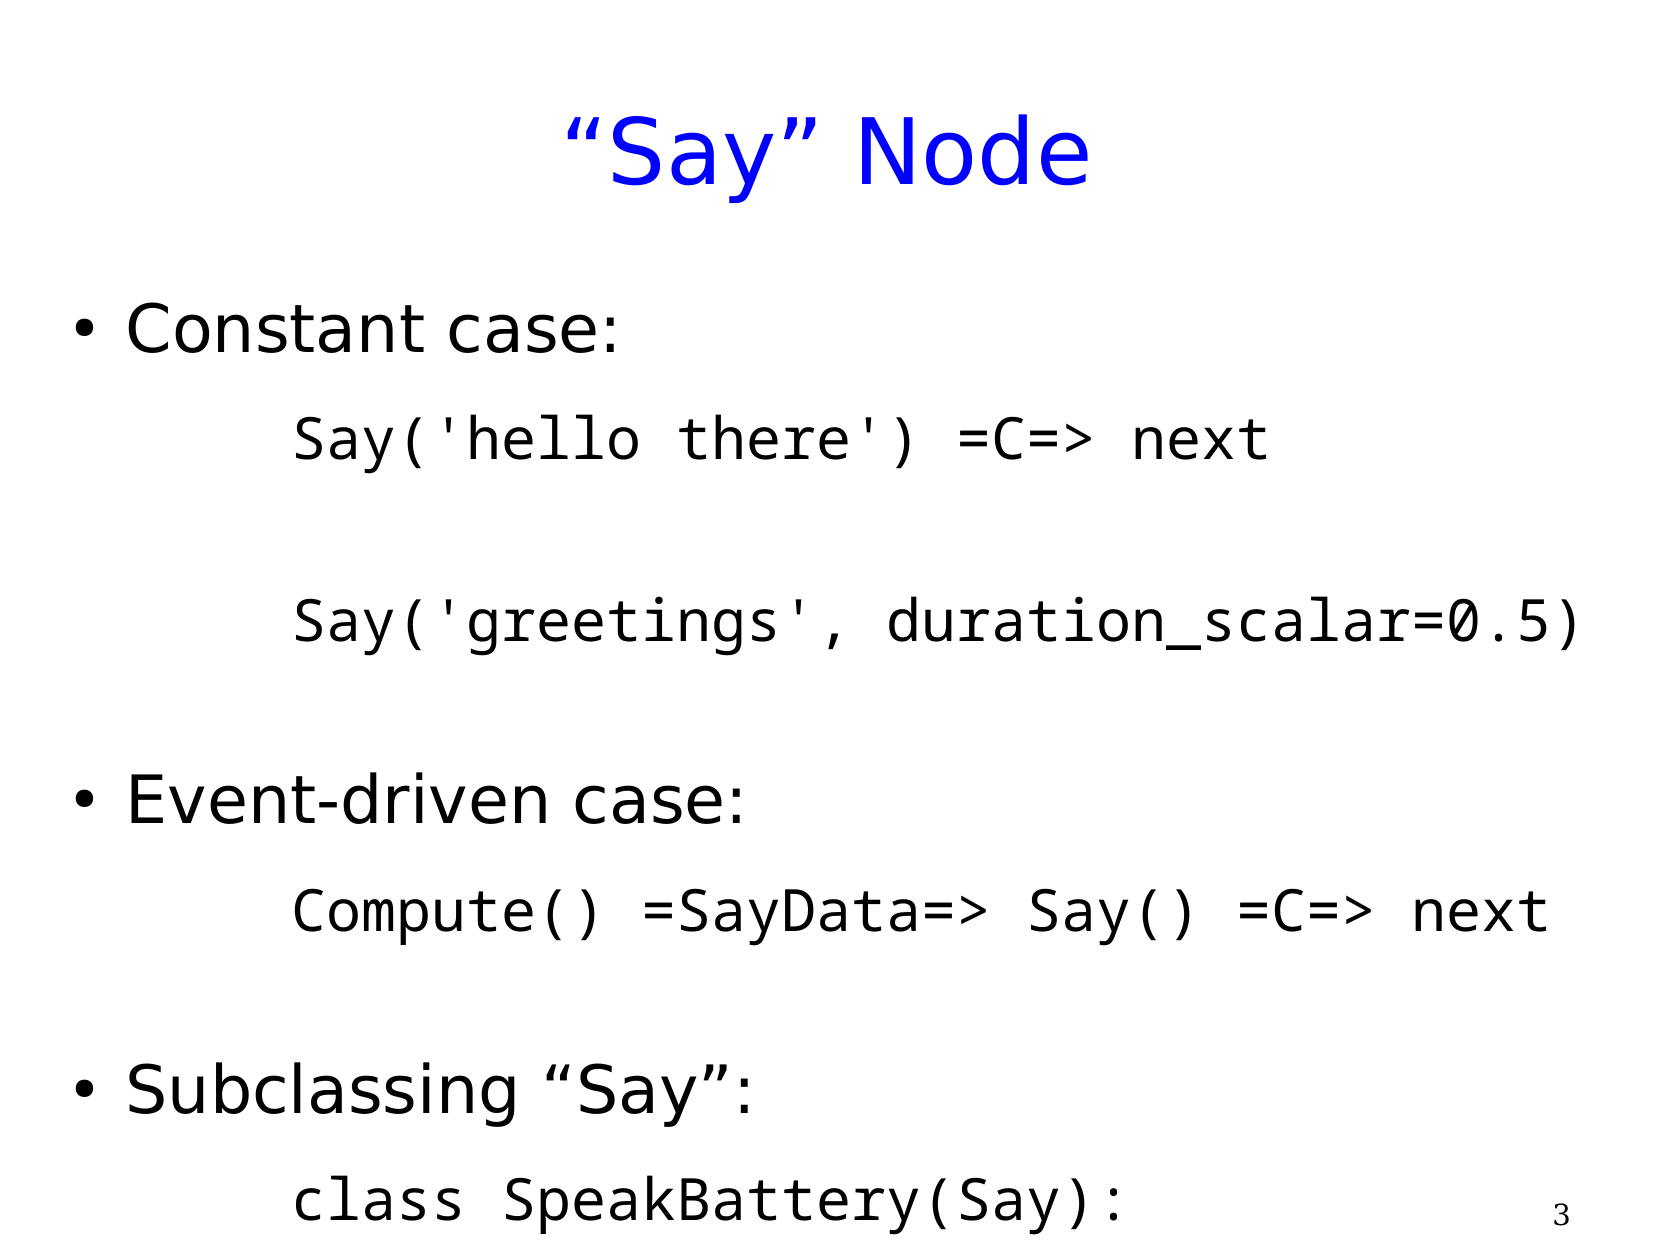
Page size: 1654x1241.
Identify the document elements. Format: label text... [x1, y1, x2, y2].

list Constant case: Say('hello there') =C=> next Say('greetings', duration_scalar=0.5) Event-driven case: Compute() =SayData=> Say() =C=> next Subclassing “Say”: class SpeakBattery(Say): [54, 290, 1595, 1213]
title “Say” Node [82, 49, 1571, 257]
